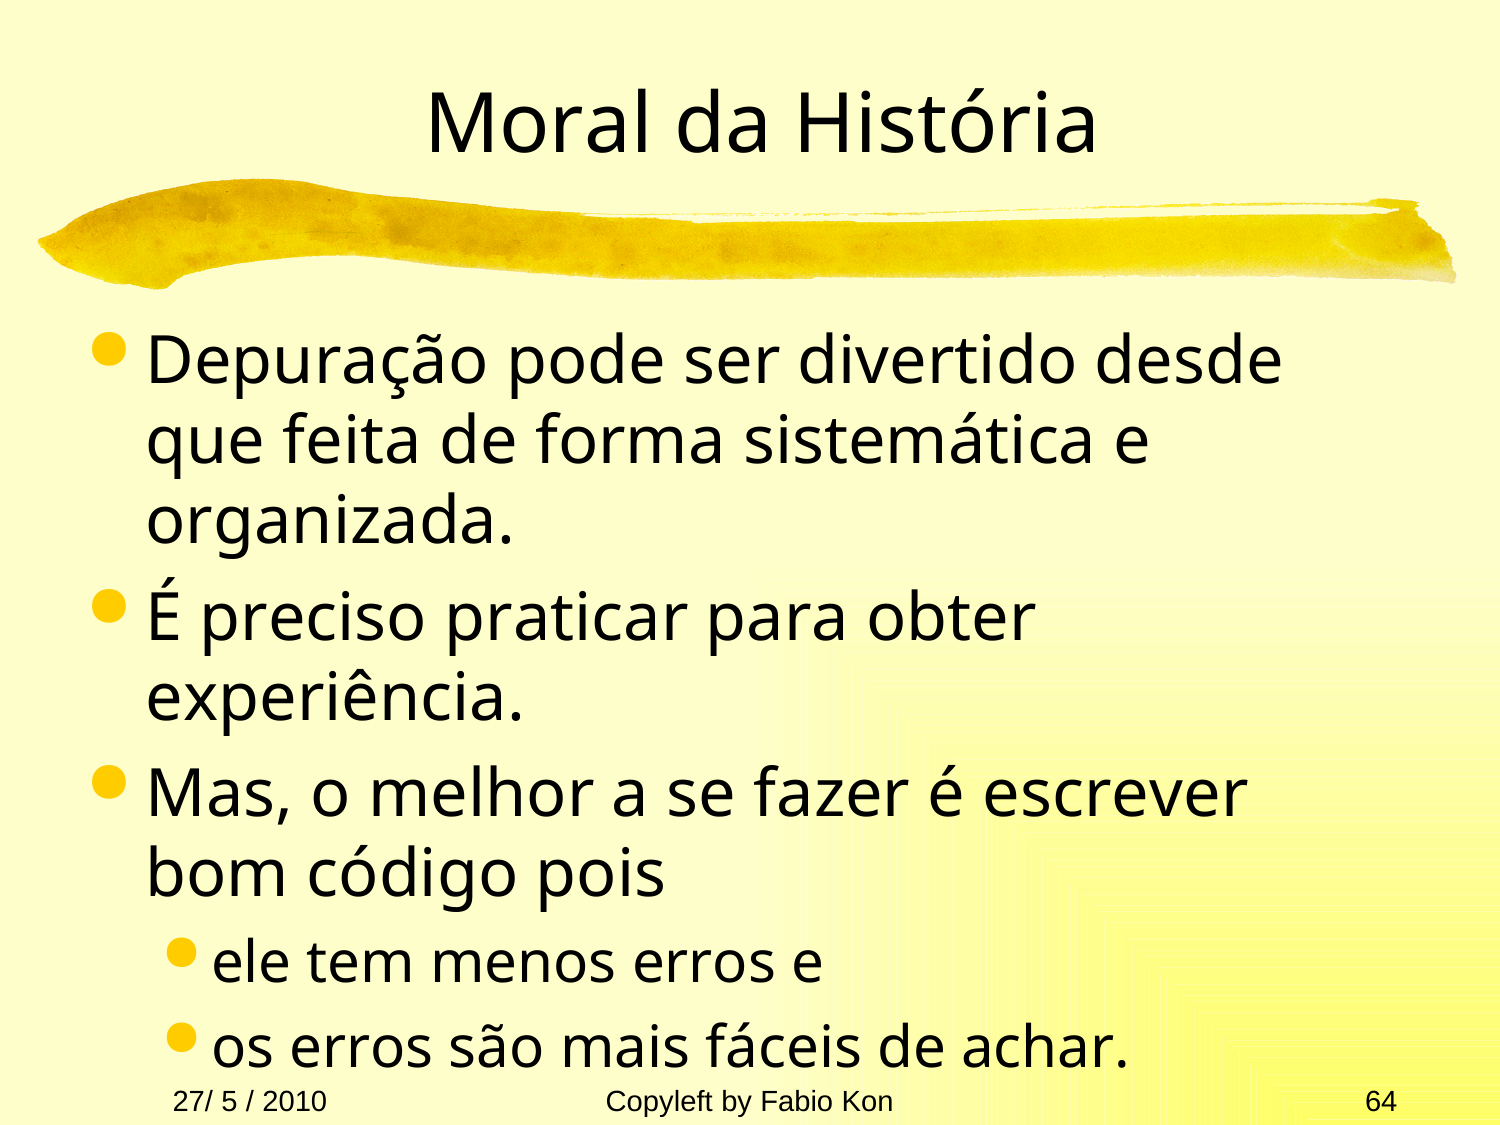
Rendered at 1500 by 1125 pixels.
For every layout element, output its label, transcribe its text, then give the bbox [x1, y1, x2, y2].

picture [24, 174, 1463, 297]
title Moral da História [125, 12, 1401, 178]
list Depuração pode ser divertido desde que feita de forma sistemática e organizada. É preciso praticar para obter experiência. Mas, o melhor a se fazer é escrever bom código pois ele tem menos erros e os erros são mais fáceis de achar. [74, 309, 1417, 994]
